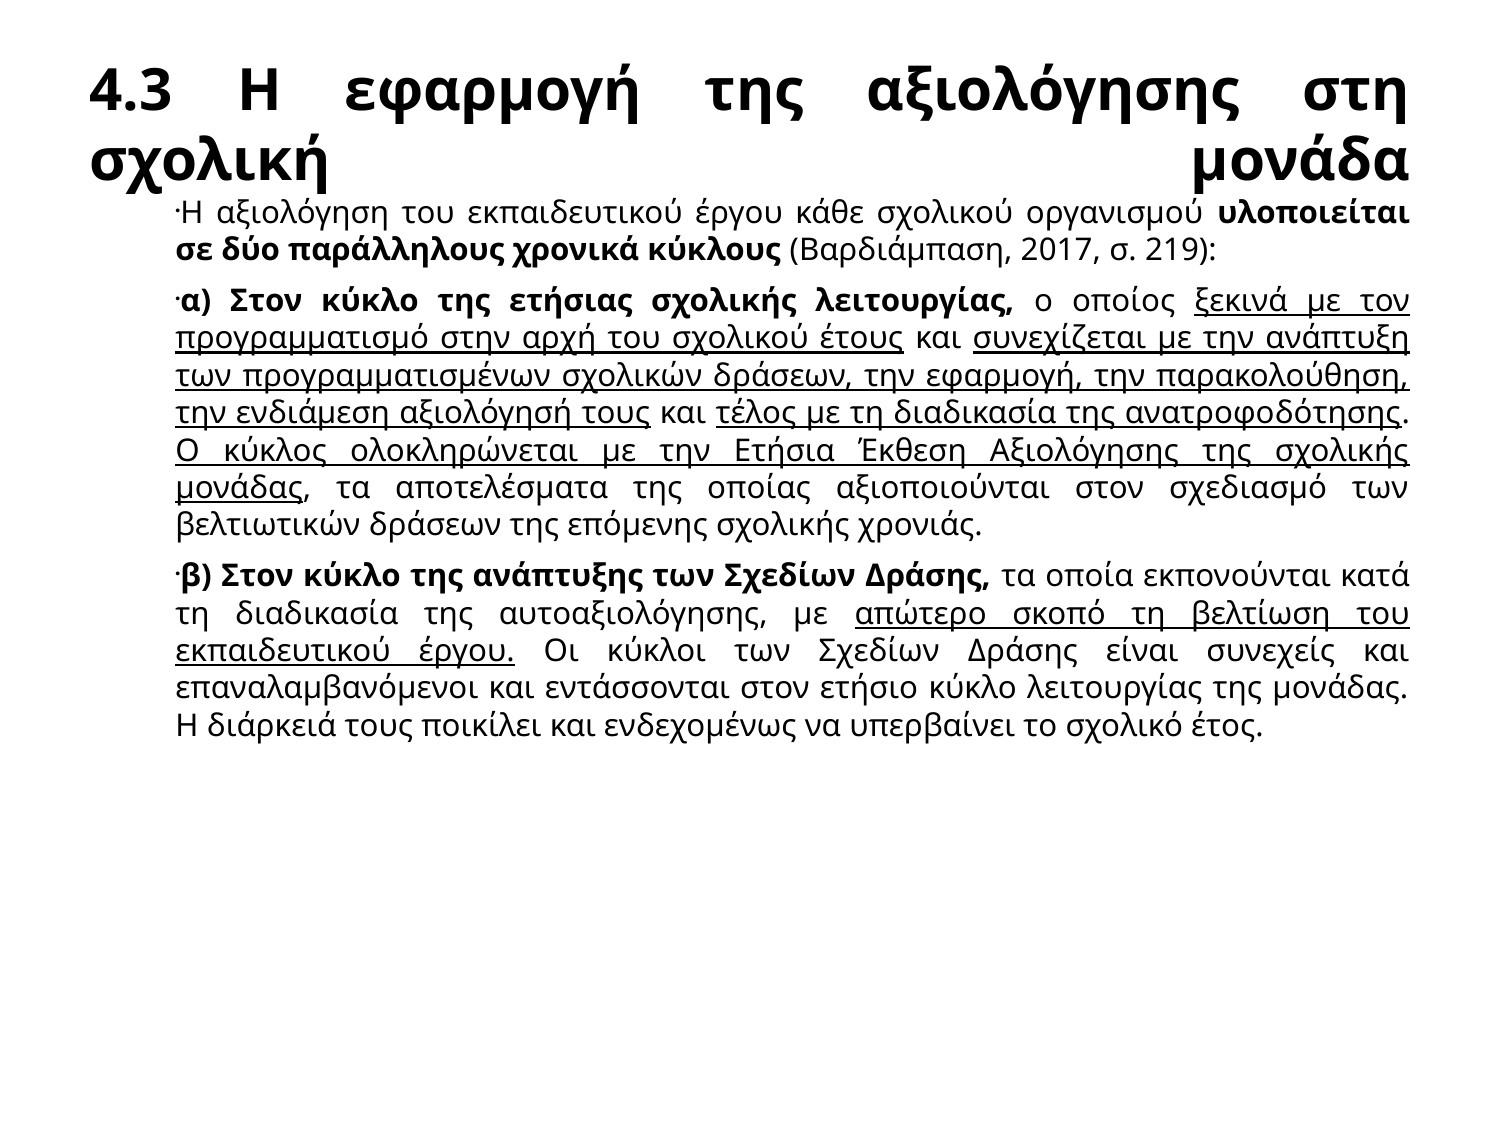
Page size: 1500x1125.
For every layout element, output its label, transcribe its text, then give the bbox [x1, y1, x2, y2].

list Η αξιολόγηση του εκπαιδευτικού έργου κάθε σχολικού οργανισμού υλοποιείται σε δύο παράλληλους χρονικά κύκλους (Βαρδιάμπαση, 2017, σ. 219): α) Στον κύκλο της ετήσιας σχολικής λειτουργίας, ο οποίος ξεκινά με τον προγραμματισμό στην αρχή του σχολικού έτους και συνεχίζεται με την ανάπτυξη των προγραμματισμένων σχολικών δράσεων, την εφαρμογή, την παρακολούθηση, την ενδιάμεση αξιολόγησή τους και τέλος με τη διαδικασία της ανατροφοδότησης. Ο κύκλος ολοκληρώνεται με την Ετήσια Έκθεση Αξιολόγησης της σχολικής μονάδας, τα αποτελέσματα της οποίας αξιοποιούνται στον σχεδιασμό των βελτιωτικών δράσεων της επόμενης σχολικής χρονιάς. β) Στον κύκλο της ανάπτυξης των Σχεδίων Δράσης, τα οποία εκπονούνται κατά τη διαδικασία της αυτοαξιολόγησης, με απώτερο σκοπό τη βελτίωση του εκπαιδευτικού έργου. Οι κύκλοι των Σχεδίων Δράσης είναι συνεχείς και επαναλαμβανόμενοι και εντάσσονται στον ετήσιο κύκλο λειτουργίας της μονάδας. Η διάρκειά τους ποικίλει και ενδεχομένως να υπερβαίνει το σχολικό έτος. [75, 184, 1425, 1071]
title 4.3 Η εφαρμογή της αξιολόγησης στη σχολική μονάδα [75, 45, 1425, 184]
